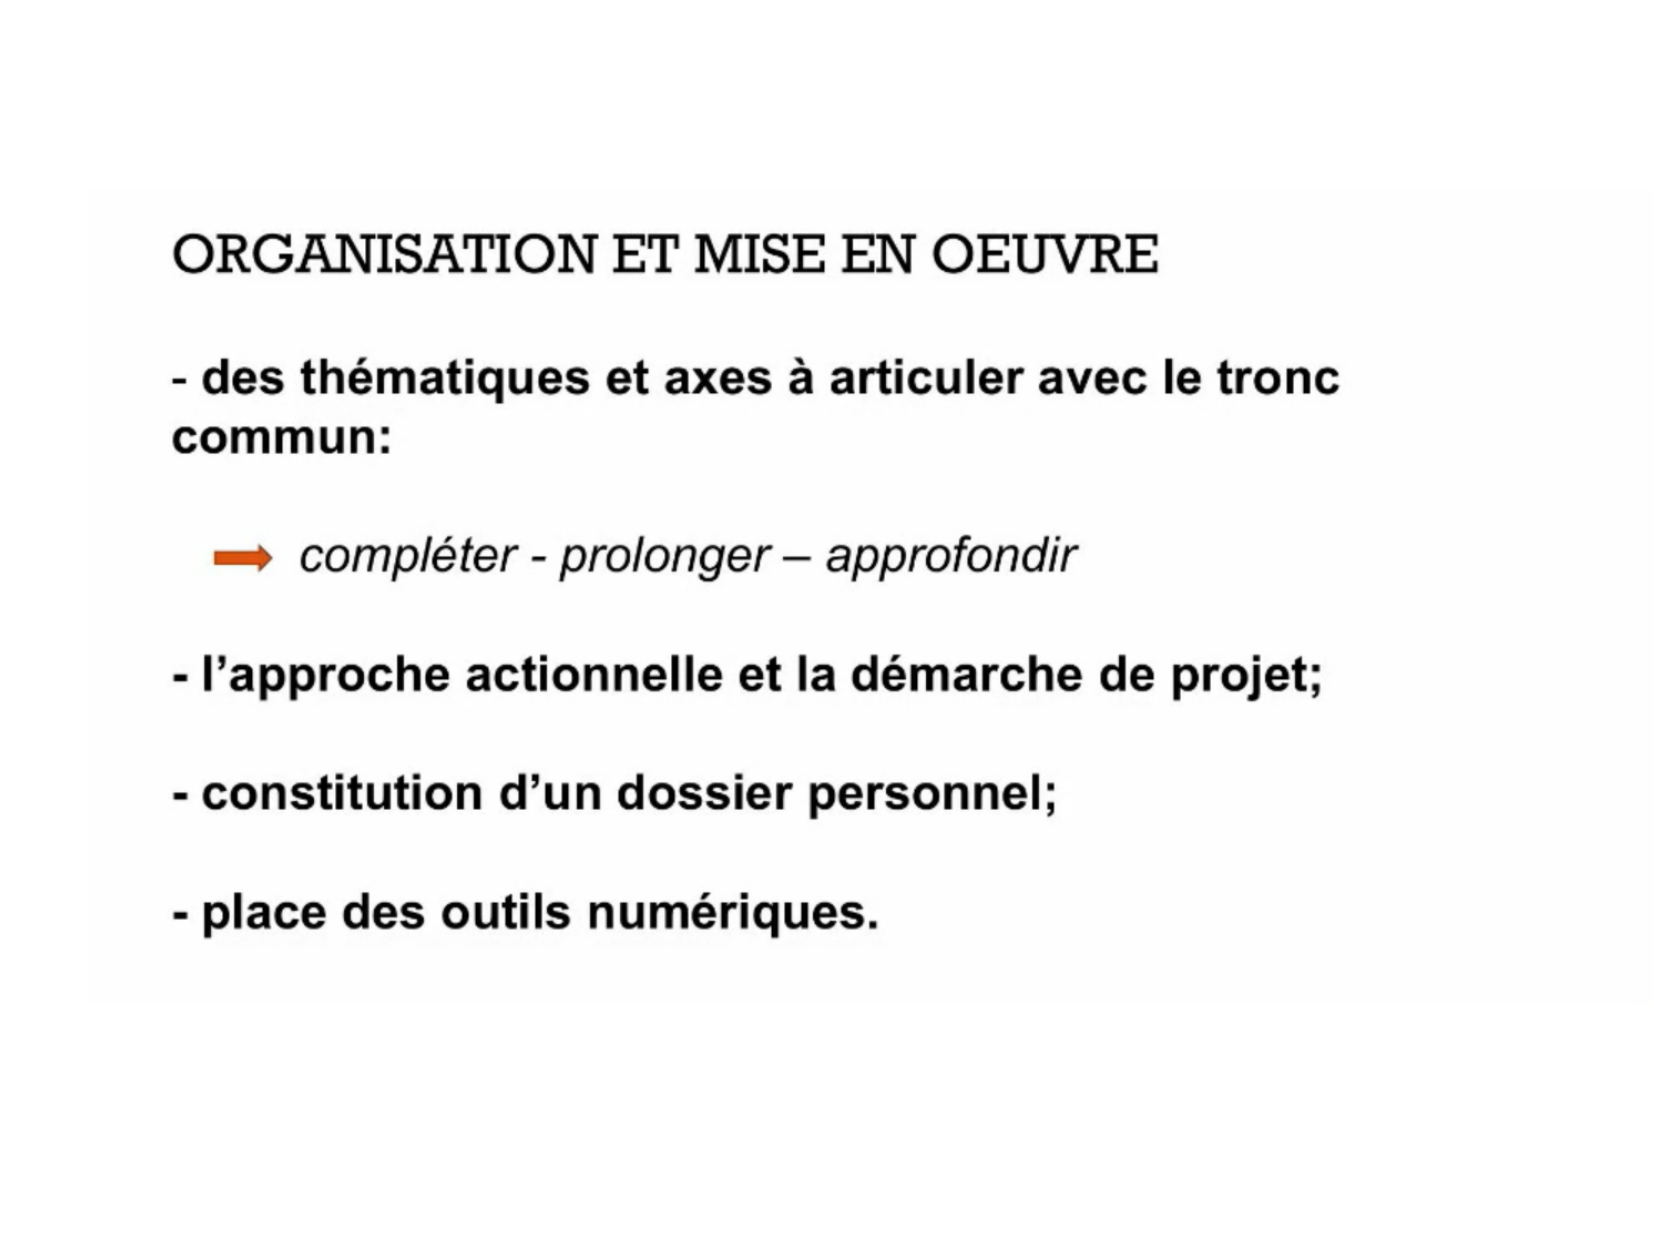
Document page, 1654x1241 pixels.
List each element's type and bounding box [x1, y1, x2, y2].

picture [88, 189, 1654, 1004]
